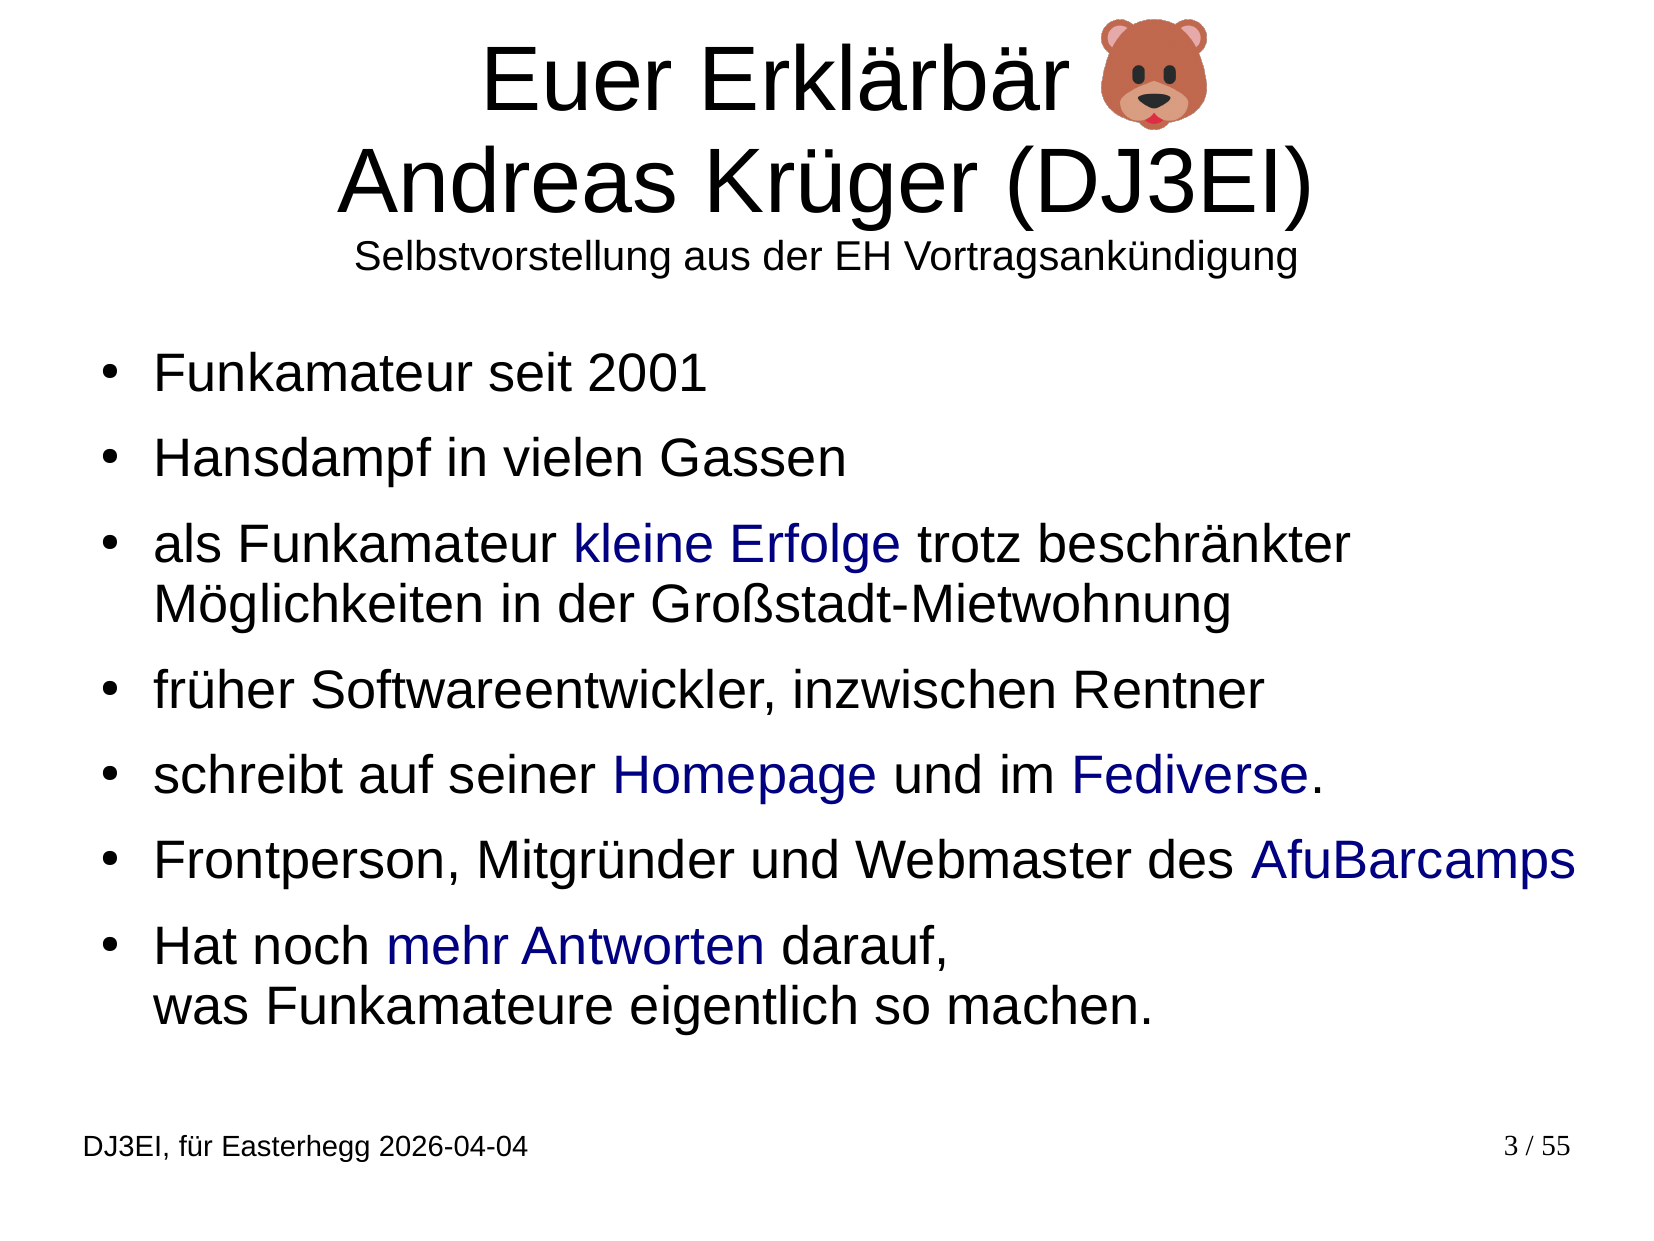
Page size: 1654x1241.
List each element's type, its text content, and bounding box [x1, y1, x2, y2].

title Euer Erklärbär Andreas Krüger (DJ3EI) Selbstvorstellung aus der EH Vortragsankündigung [82, 27, 1571, 279]
picture [1101, 19, 1207, 130]
list Funkamateur seit 2001 Hansdampf in vielen Gassen als Funkamateur kleine Erfolge trotz beschränkter Möglichkeiten in der Großstadt-Mietwohnung früher Softwareentwickler, inzwischen Rentner schreibt auf seiner Homepage und im Fediverse. Frontperson, Mitgründer und Webmaster des AfuBarcamps Hat noch mehr Antworten darauf, was Funkamateure eigentlich so machen. [82, 342, 1595, 1075]
